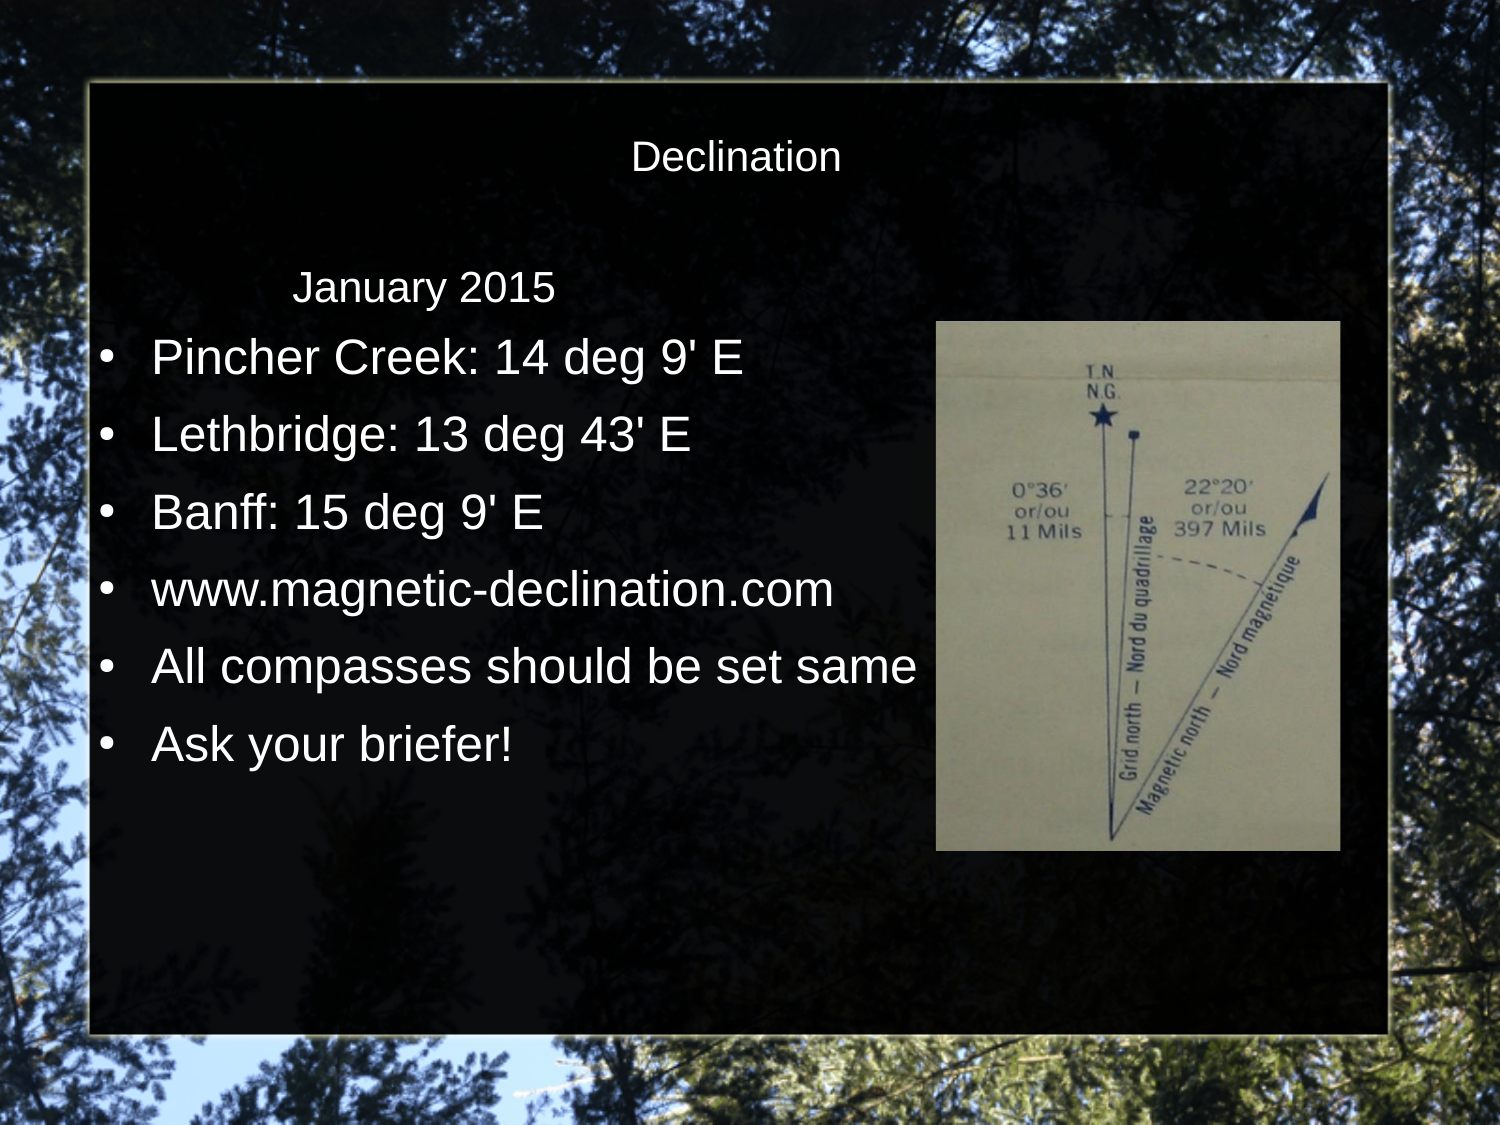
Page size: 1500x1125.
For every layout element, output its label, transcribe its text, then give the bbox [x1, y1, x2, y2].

list January 2015 Pincher Creek: 14 deg 9' E Lethbridge: 13 deg 43' E Banff: 15 deg 9' E www.magnetic-declination.com All compasses should be set same Ask your briefer! [80, 263, 1393, 916]
picture [0, 0, 1500, 1125]
title Declination [80, 80, 1393, 233]
